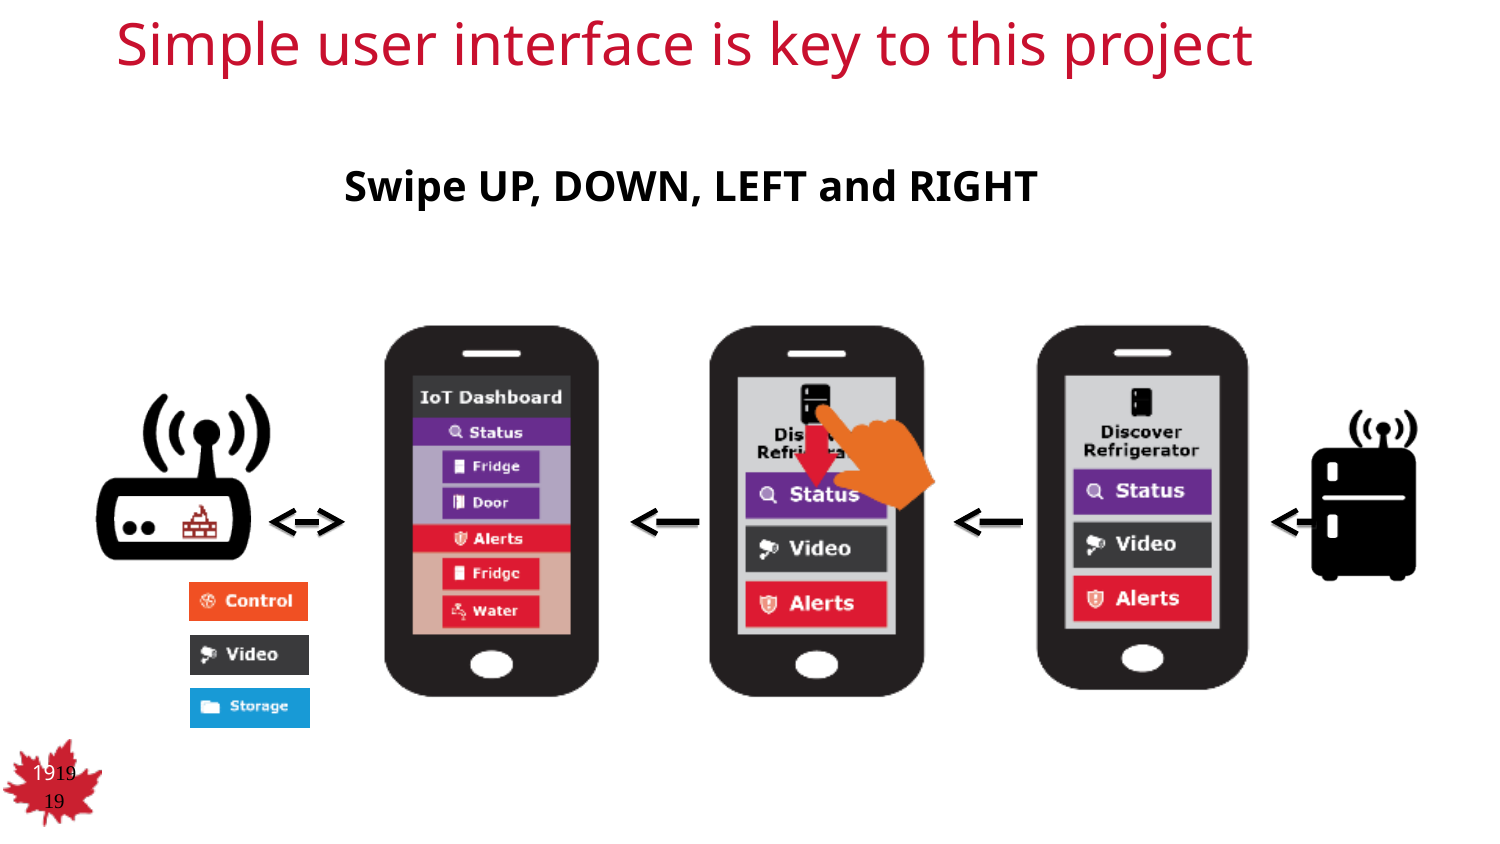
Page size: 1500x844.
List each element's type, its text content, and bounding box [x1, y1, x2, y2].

picture [86, 380, 281, 574]
picture [190, 635, 309, 675]
picture [3, 739, 102, 827]
picture [1278, 403, 1450, 593]
title Simple user interface is key to this project [101, 0, 1444, 167]
picture [189, 582, 308, 621]
slide_number <number><number><number> [9, 763, 100, 809]
picture [699, 315, 943, 708]
text_box Swipe UP, DOWN, LEFT and RIGHT [329, 152, 1267, 217]
picture [374, 315, 610, 708]
picture [190, 688, 310, 728]
picture [1027, 315, 1259, 701]
